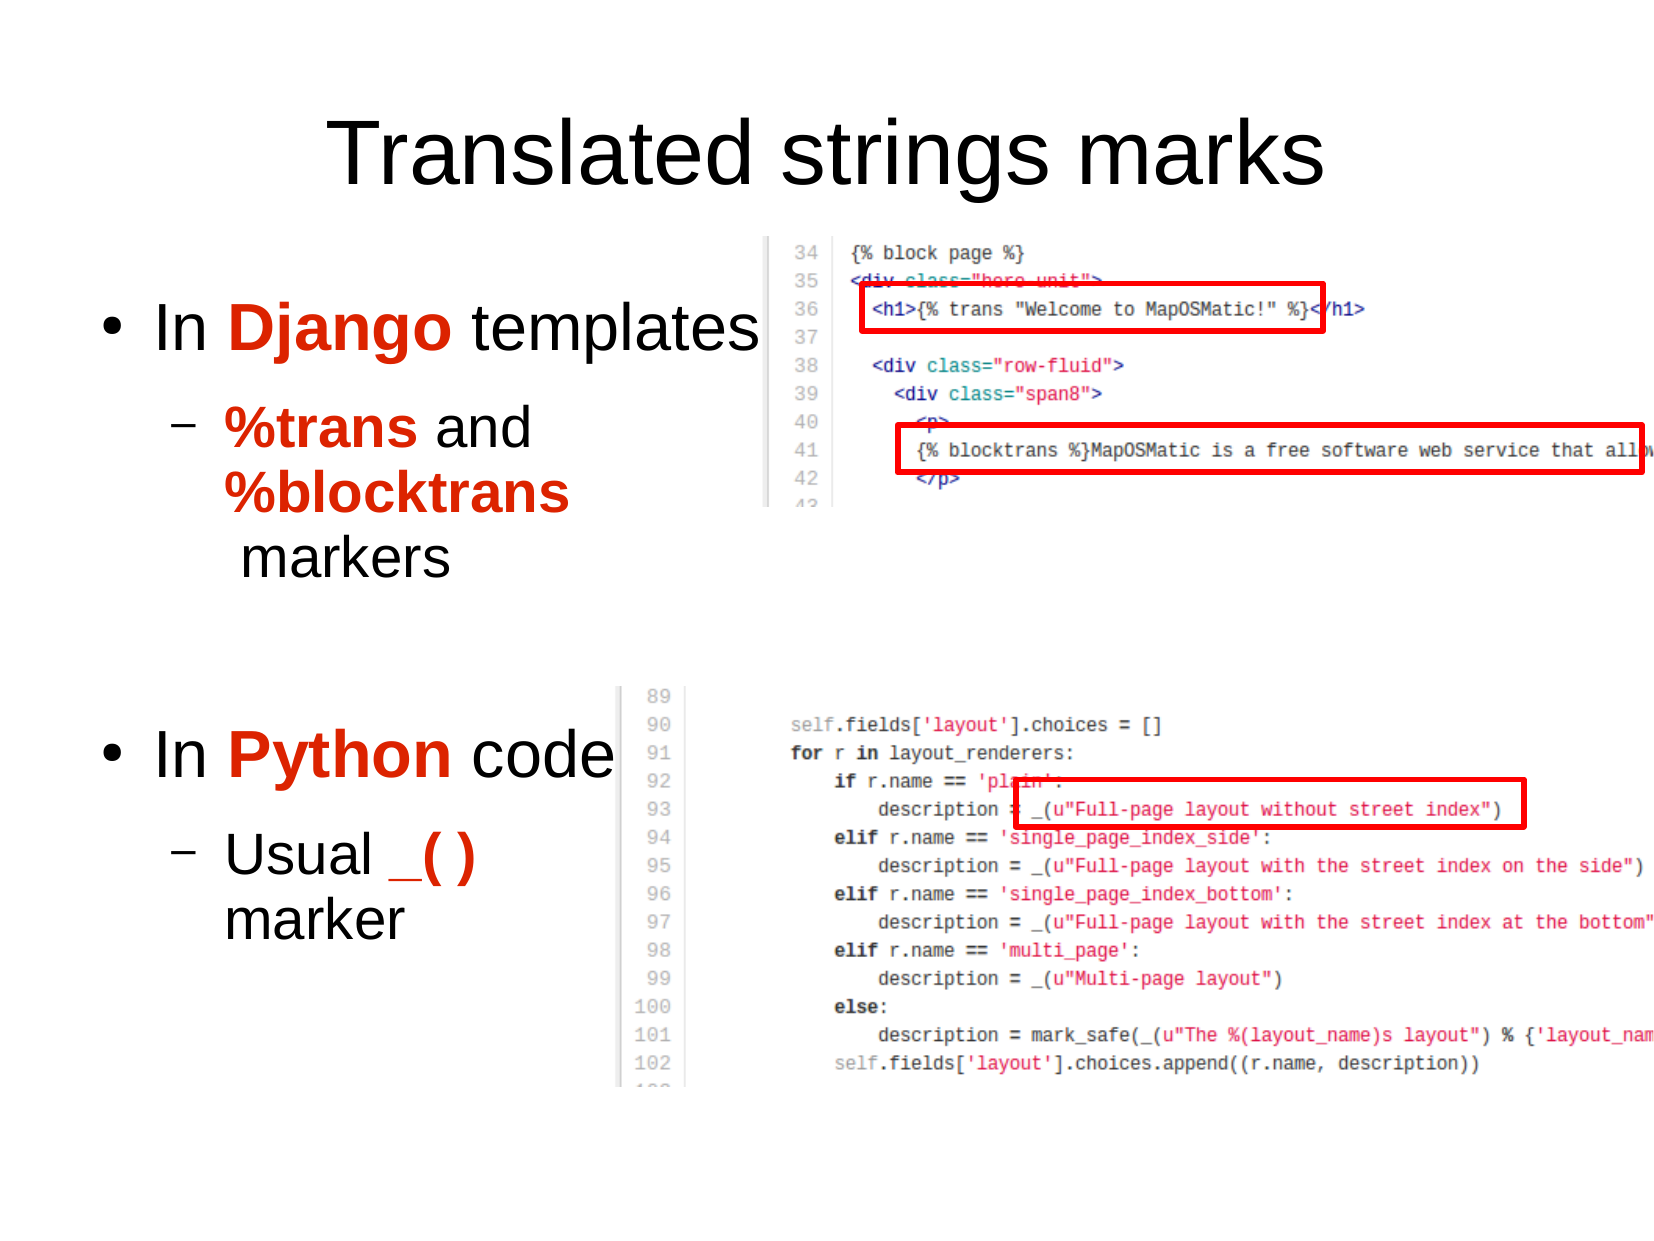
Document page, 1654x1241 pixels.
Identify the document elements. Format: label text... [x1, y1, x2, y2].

picture [865, 286, 1320, 290]
list In Django templates %trans and %blocktrans markers In Python code Usual _( ) marker [901, 428, 1571, 469]
picture [730, 236, 1654, 507]
list In Django templates %trans and %blocktrans markers In Python code Usual _( ) marker [865, 290, 1320, 328]
picture [1571, 428, 1639, 469]
title Translated strings marks [82, 49, 1571, 257]
picture [567, 686, 1654, 1087]
list In Django templates %trans and %blocktrans markers In Python code Usual _( ) marker [82, 290, 1571, 1010]
